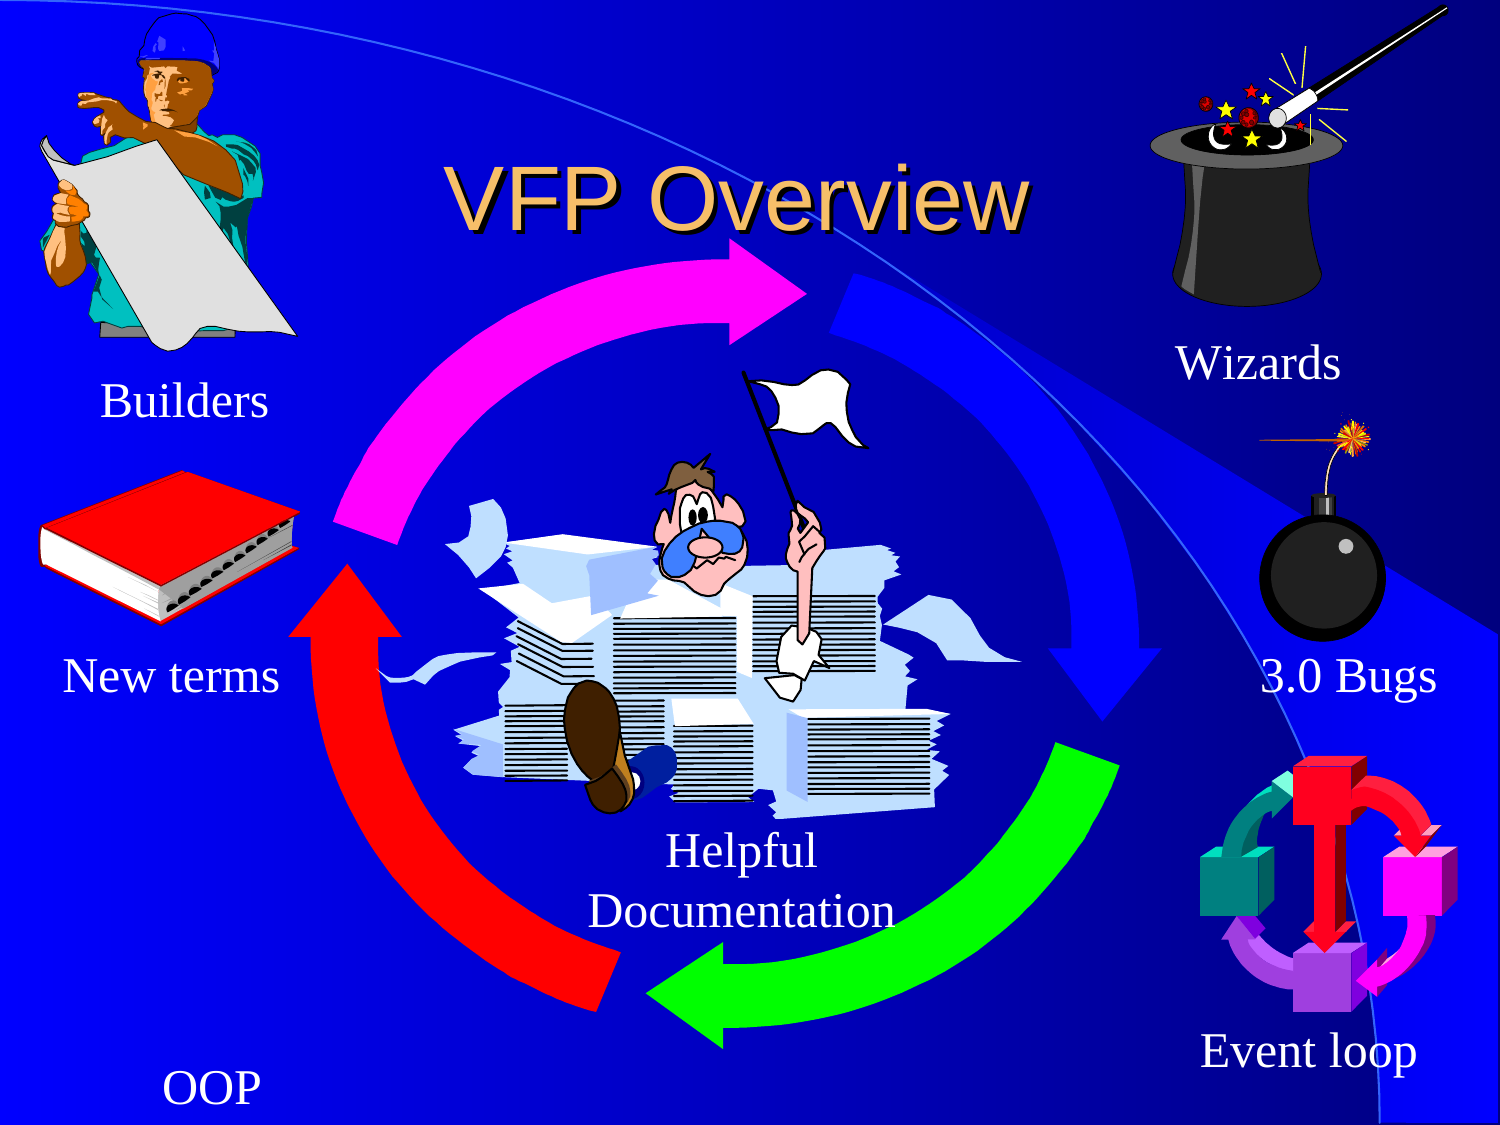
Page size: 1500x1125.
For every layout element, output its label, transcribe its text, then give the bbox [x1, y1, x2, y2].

text_box Builders [84, 359, 285, 435]
text_box 3.0 Bugs [1209, 634, 1489, 710]
chart [1259, 412, 1386, 634]
chart [1200, 755, 1458, 1013]
text_box Wizards [1159, 322, 1357, 397]
text_box Event loop [1184, 1009, 1433, 1085]
text_box Helpful Documentation [572, 809, 911, 945]
chart [38, 4, 1449, 1051]
text_box OOP [147, 1047, 277, 1122]
text_box New terms [47, 634, 296, 710]
title VFP Overview [301, 99, 1149, 288]
